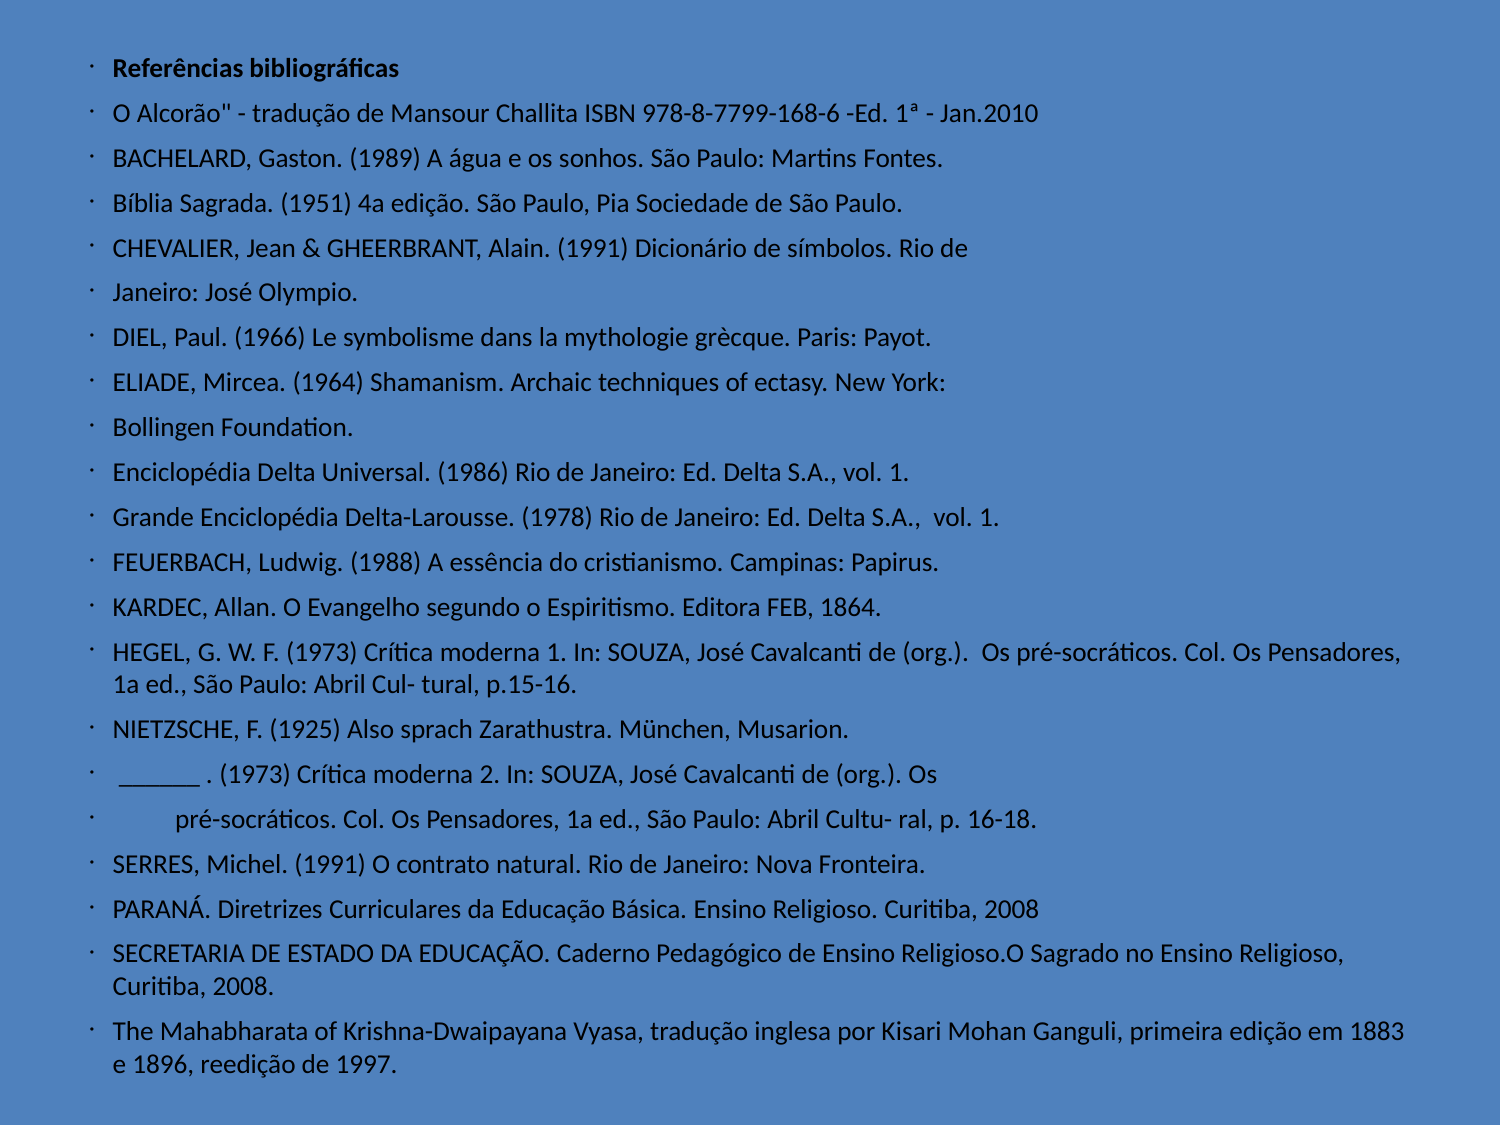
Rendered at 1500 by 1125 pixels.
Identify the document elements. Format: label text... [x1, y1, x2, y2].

list Referências bibliográficas O Alcorão" - tradução de Mansour Challita ISBN 978-8-7799-168-6 -Ed. 1ª - Jan.2010 BACHELARD, Gaston. (1989) A água e os sonhos. São Paulo: Martins Fontes. Bíblia Sagrada. (1951) 4a edição. São Paulo, Pia Sociedade de São Paulo. CHEVALIER, Jean & GHEERBRANT, Alain. (1991) Dicionário de símbolos. Rio de Janeiro: José Olympio. DIEL, Paul. (1966) Le symbolisme dans la mythologie grècque. Paris: Payot. ELIADE, Mircea. (1964) Shamanism. Archaic techniques of ectasy. New York: Bollingen Foundation. Enciclopédia Delta Universal. (1986) Rio de Janeiro: Ed. Delta S.A., vol. 1. Grande Enciclopédia Delta-Larousse. (1978) Rio de Janeiro: Ed. Delta S.A., vol. 1. FEUERBACH, Ludwig. (1988) A essência do cristianismo. Campinas: Papirus. KARDEC, Allan. O Evangelho segundo o Espiritismo. Editora FEB, 1864. HEGEL, G. W. F. (1973) Crítica moderna 1. In: SOUZA, José Cavalcanti de (org.). Os pré-socráticos. Col. Os Pensadores, 1a ed., São Paulo: Abril Cul- tural, p.15-16. NIETZSCHE, F. (1925) Also sprach Zarathustra. München, Musarion. ______ . (1973) Crítica moderna 2. In: SOUZA, José Cavalcanti de (org.). Os pré-socráticos. Col. Os Pensadores, 1a ed., São Paulo: Abril Cultu- ral, p. 16-18. SERRES, Michel. (1991) O contrato natural. Rio de Janeiro: Nova Fronteira. PARANÁ. Diretrizes Curriculares da Educação Básica. Ensino Religioso. Curitiba, 2008 SECRETARIA DE ESTADO DA EDUCAÇÃO. Caderno Pedagógico de Ensino Religioso.O Sagrado no Ensino Religioso, Curitiba, 2008. The Mahabharata of Krishna-Dwaipayana Vyasa, tradução inglesa por Kisari Mohan Ganguli, primeira edição em 1883 e 1896, reedição de 1997. [75, 42, 1425, 1094]
